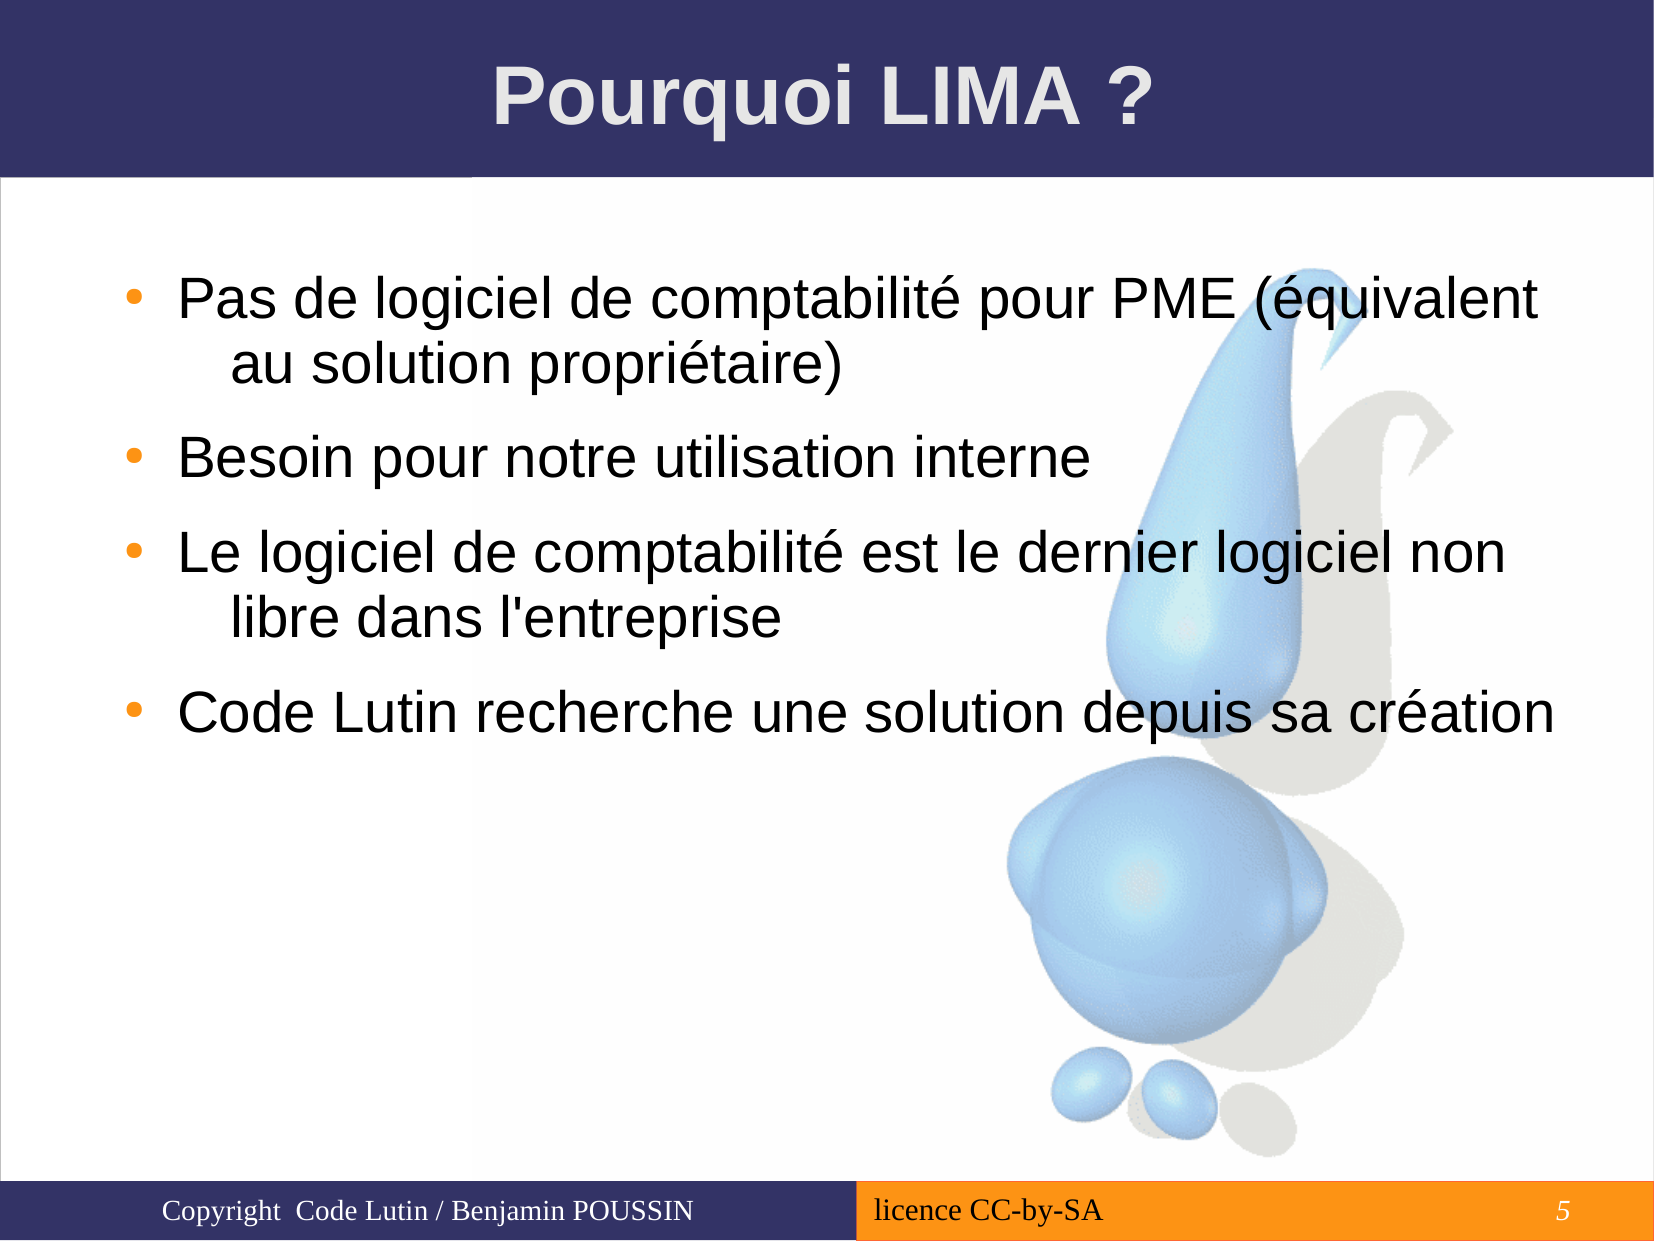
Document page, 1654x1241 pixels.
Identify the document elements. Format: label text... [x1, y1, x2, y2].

list Pas de logiciel de comptabilité pour PME (équivalent au solution propriétaire) Besoin pour notre utilisation interne Le logiciel de comptabilité est le dernier logiciel non libre dans l'entreprise Code Lutin recherche une solution depuis sa création [88, 265, 1595, 1152]
title Pourquoi LIMA ? [118, 36, 1531, 156]
picture [472, 178, 1654, 1181]
